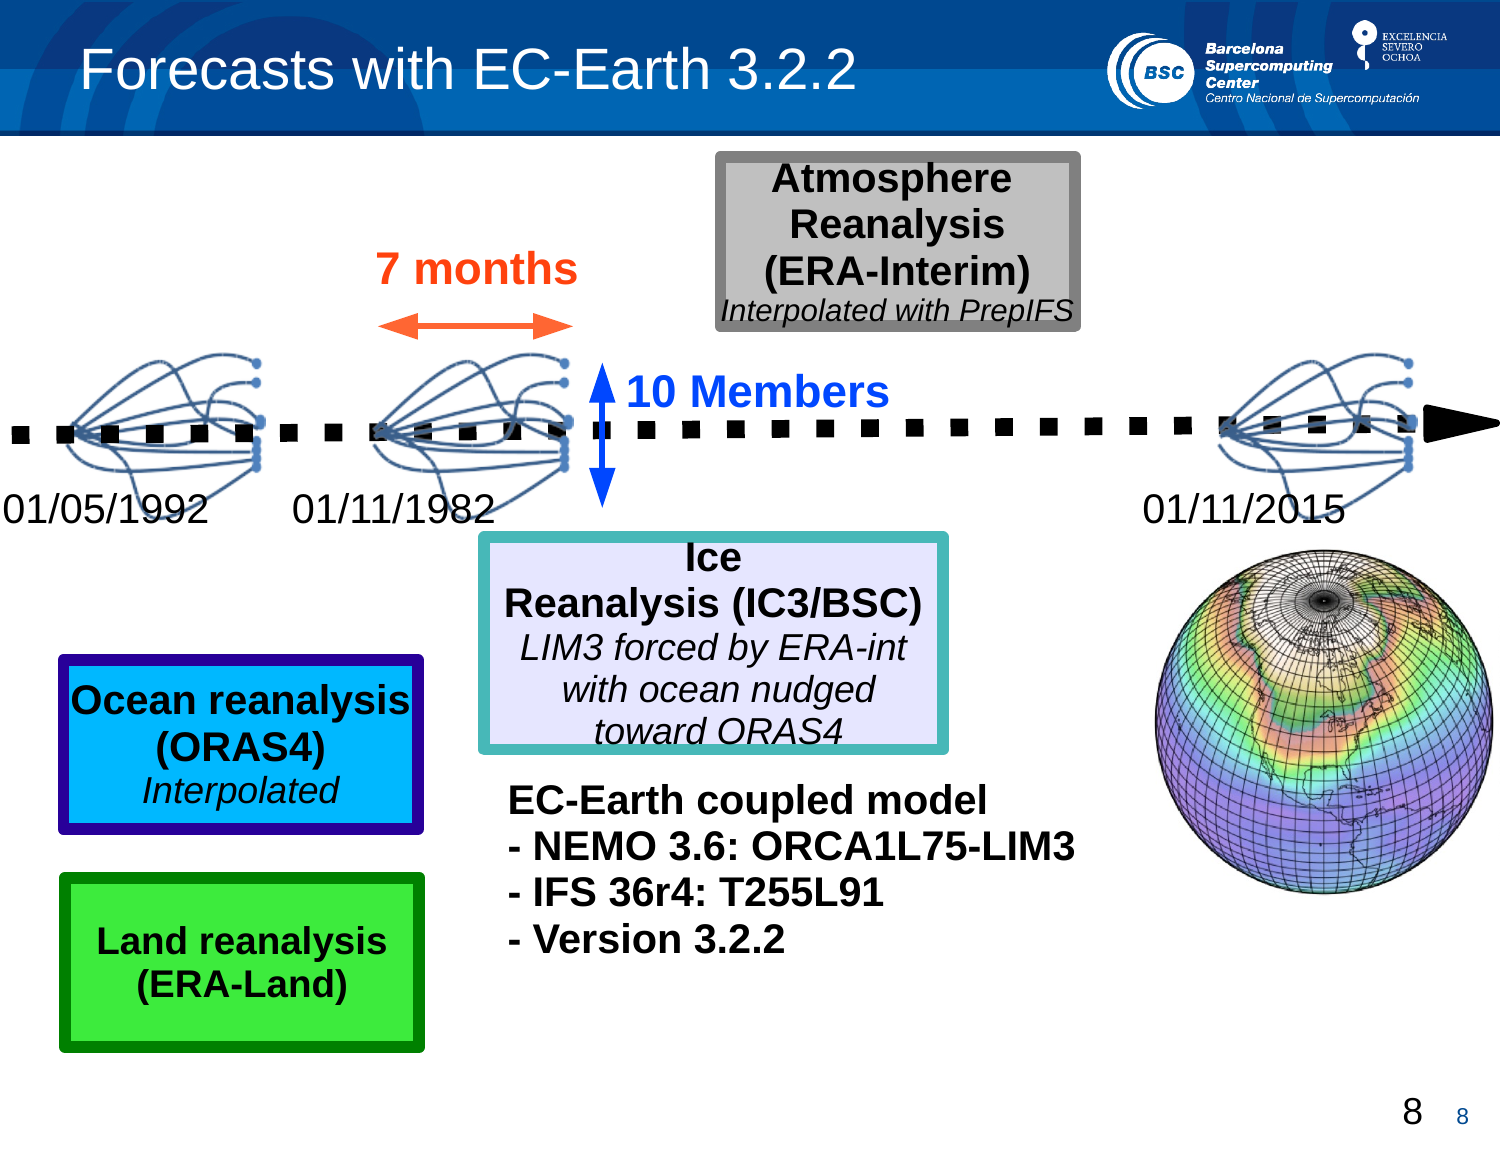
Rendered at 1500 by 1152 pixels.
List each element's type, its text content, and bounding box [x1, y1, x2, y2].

picture [1216, 352, 1418, 535]
text_box EC-Earth coupled model - NEMO 3.6: ORCA1L75-LIM3 - IFS 36r4: T255L91 - Version 3.2.2 [492, 769, 1307, 970]
text_box Ocean reanalysis (ORAS4) Interpolated [63, 660, 418, 830]
text_box 10 Members [611, 358, 906, 427]
title Forecasts with EC-Earth 3.2.2 [65, 23, 1081, 139]
picture [0, 0, 1500, 136]
slide_number <number> [1411, 1067, 1484, 1137]
picture [371, 352, 574, 535]
text_box 01/11/1982 [277, 479, 514, 541]
text_box Atmosphere Reanalysis (ERA-Interim) Interpolated with PrepIFS [720, 157, 1075, 327]
text_box Ice Reanalysis (IC3/BSC) LIM3 forced by ERA-int with ocean nudged toward ORAS4 [484, 537, 943, 750]
text_box 01/11/2015 [1127, 479, 1365, 541]
text_box 01/05/1992 [0, 479, 225, 541]
text_box Land reanalysis (ERA-Land) [64, 877, 420, 1048]
picture [1133, 544, 1500, 944]
picture [64, 352, 266, 535]
text_box 7 months [360, 235, 594, 304]
